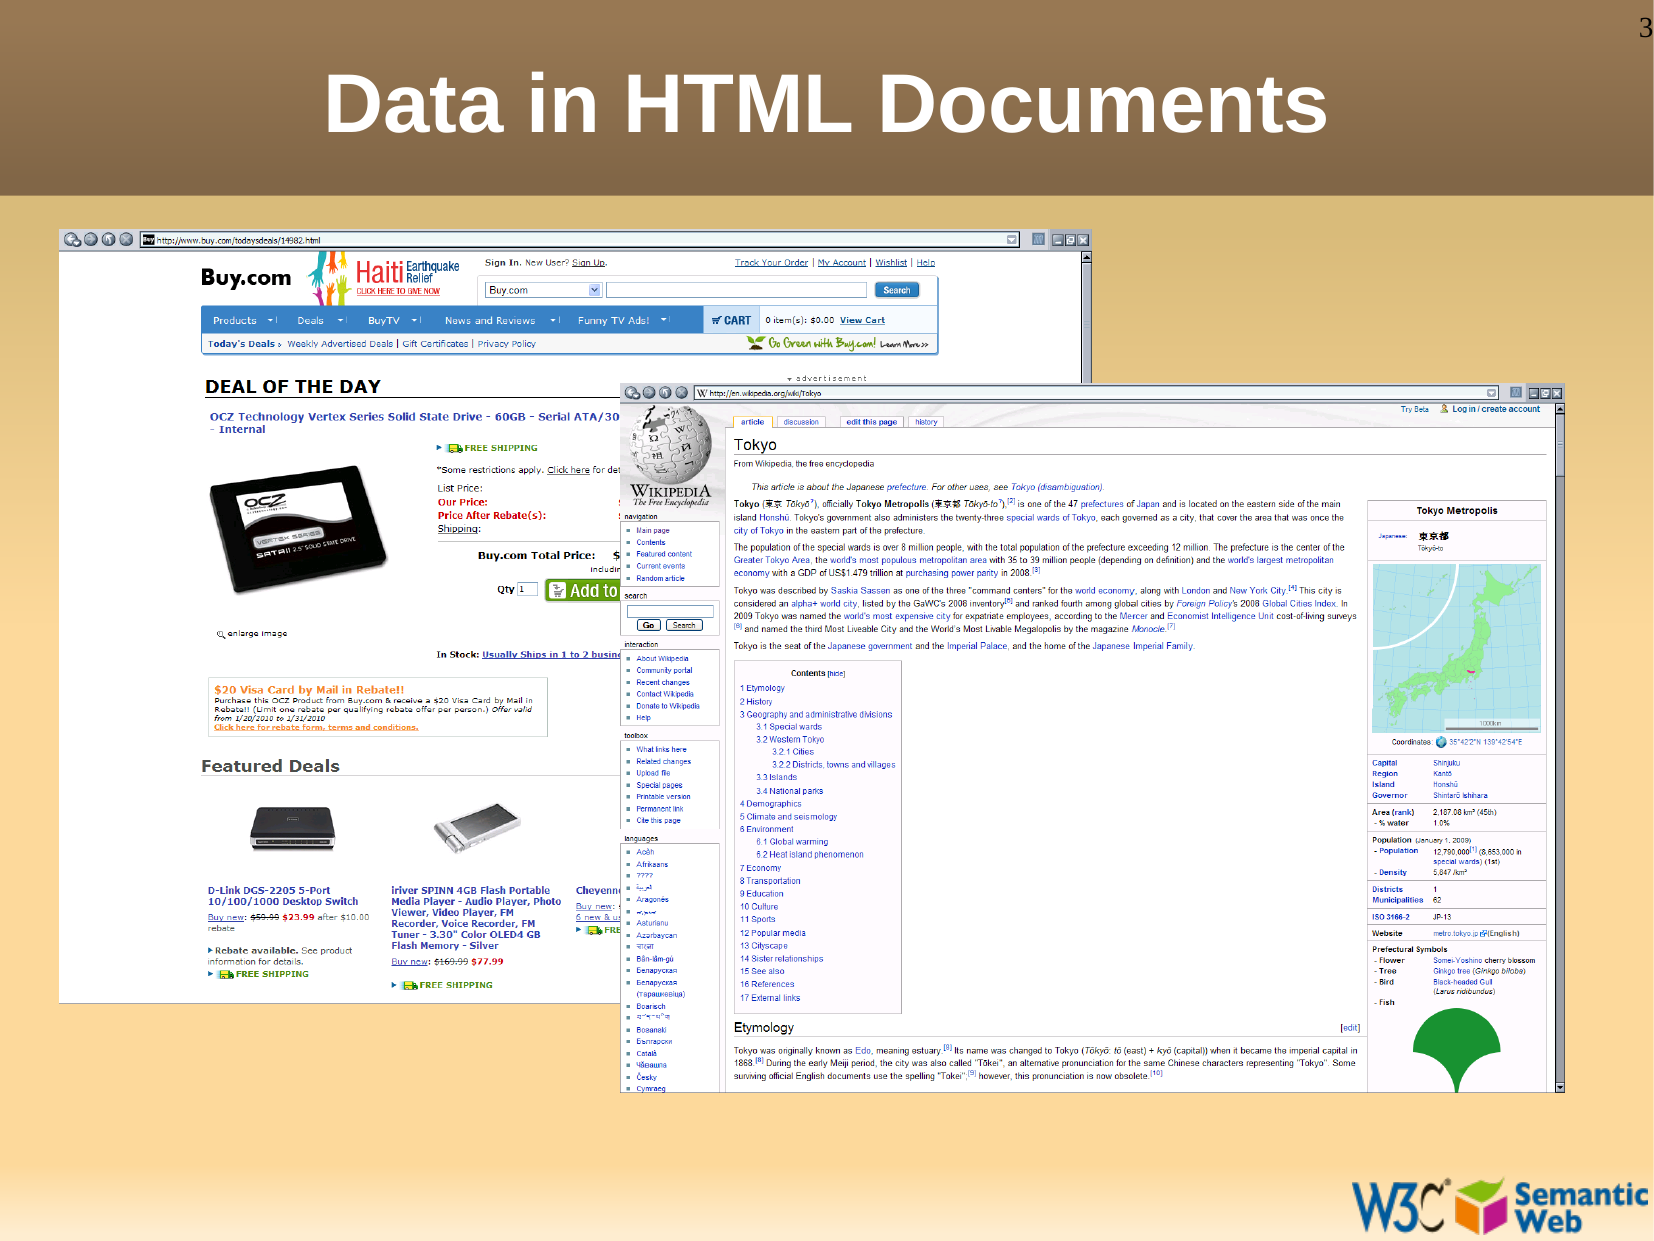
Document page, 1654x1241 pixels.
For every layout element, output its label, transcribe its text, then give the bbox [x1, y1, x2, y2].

title Data in HTML Documents [0, 0, 1654, 208]
picture [0, 208, 1654, 1241]
